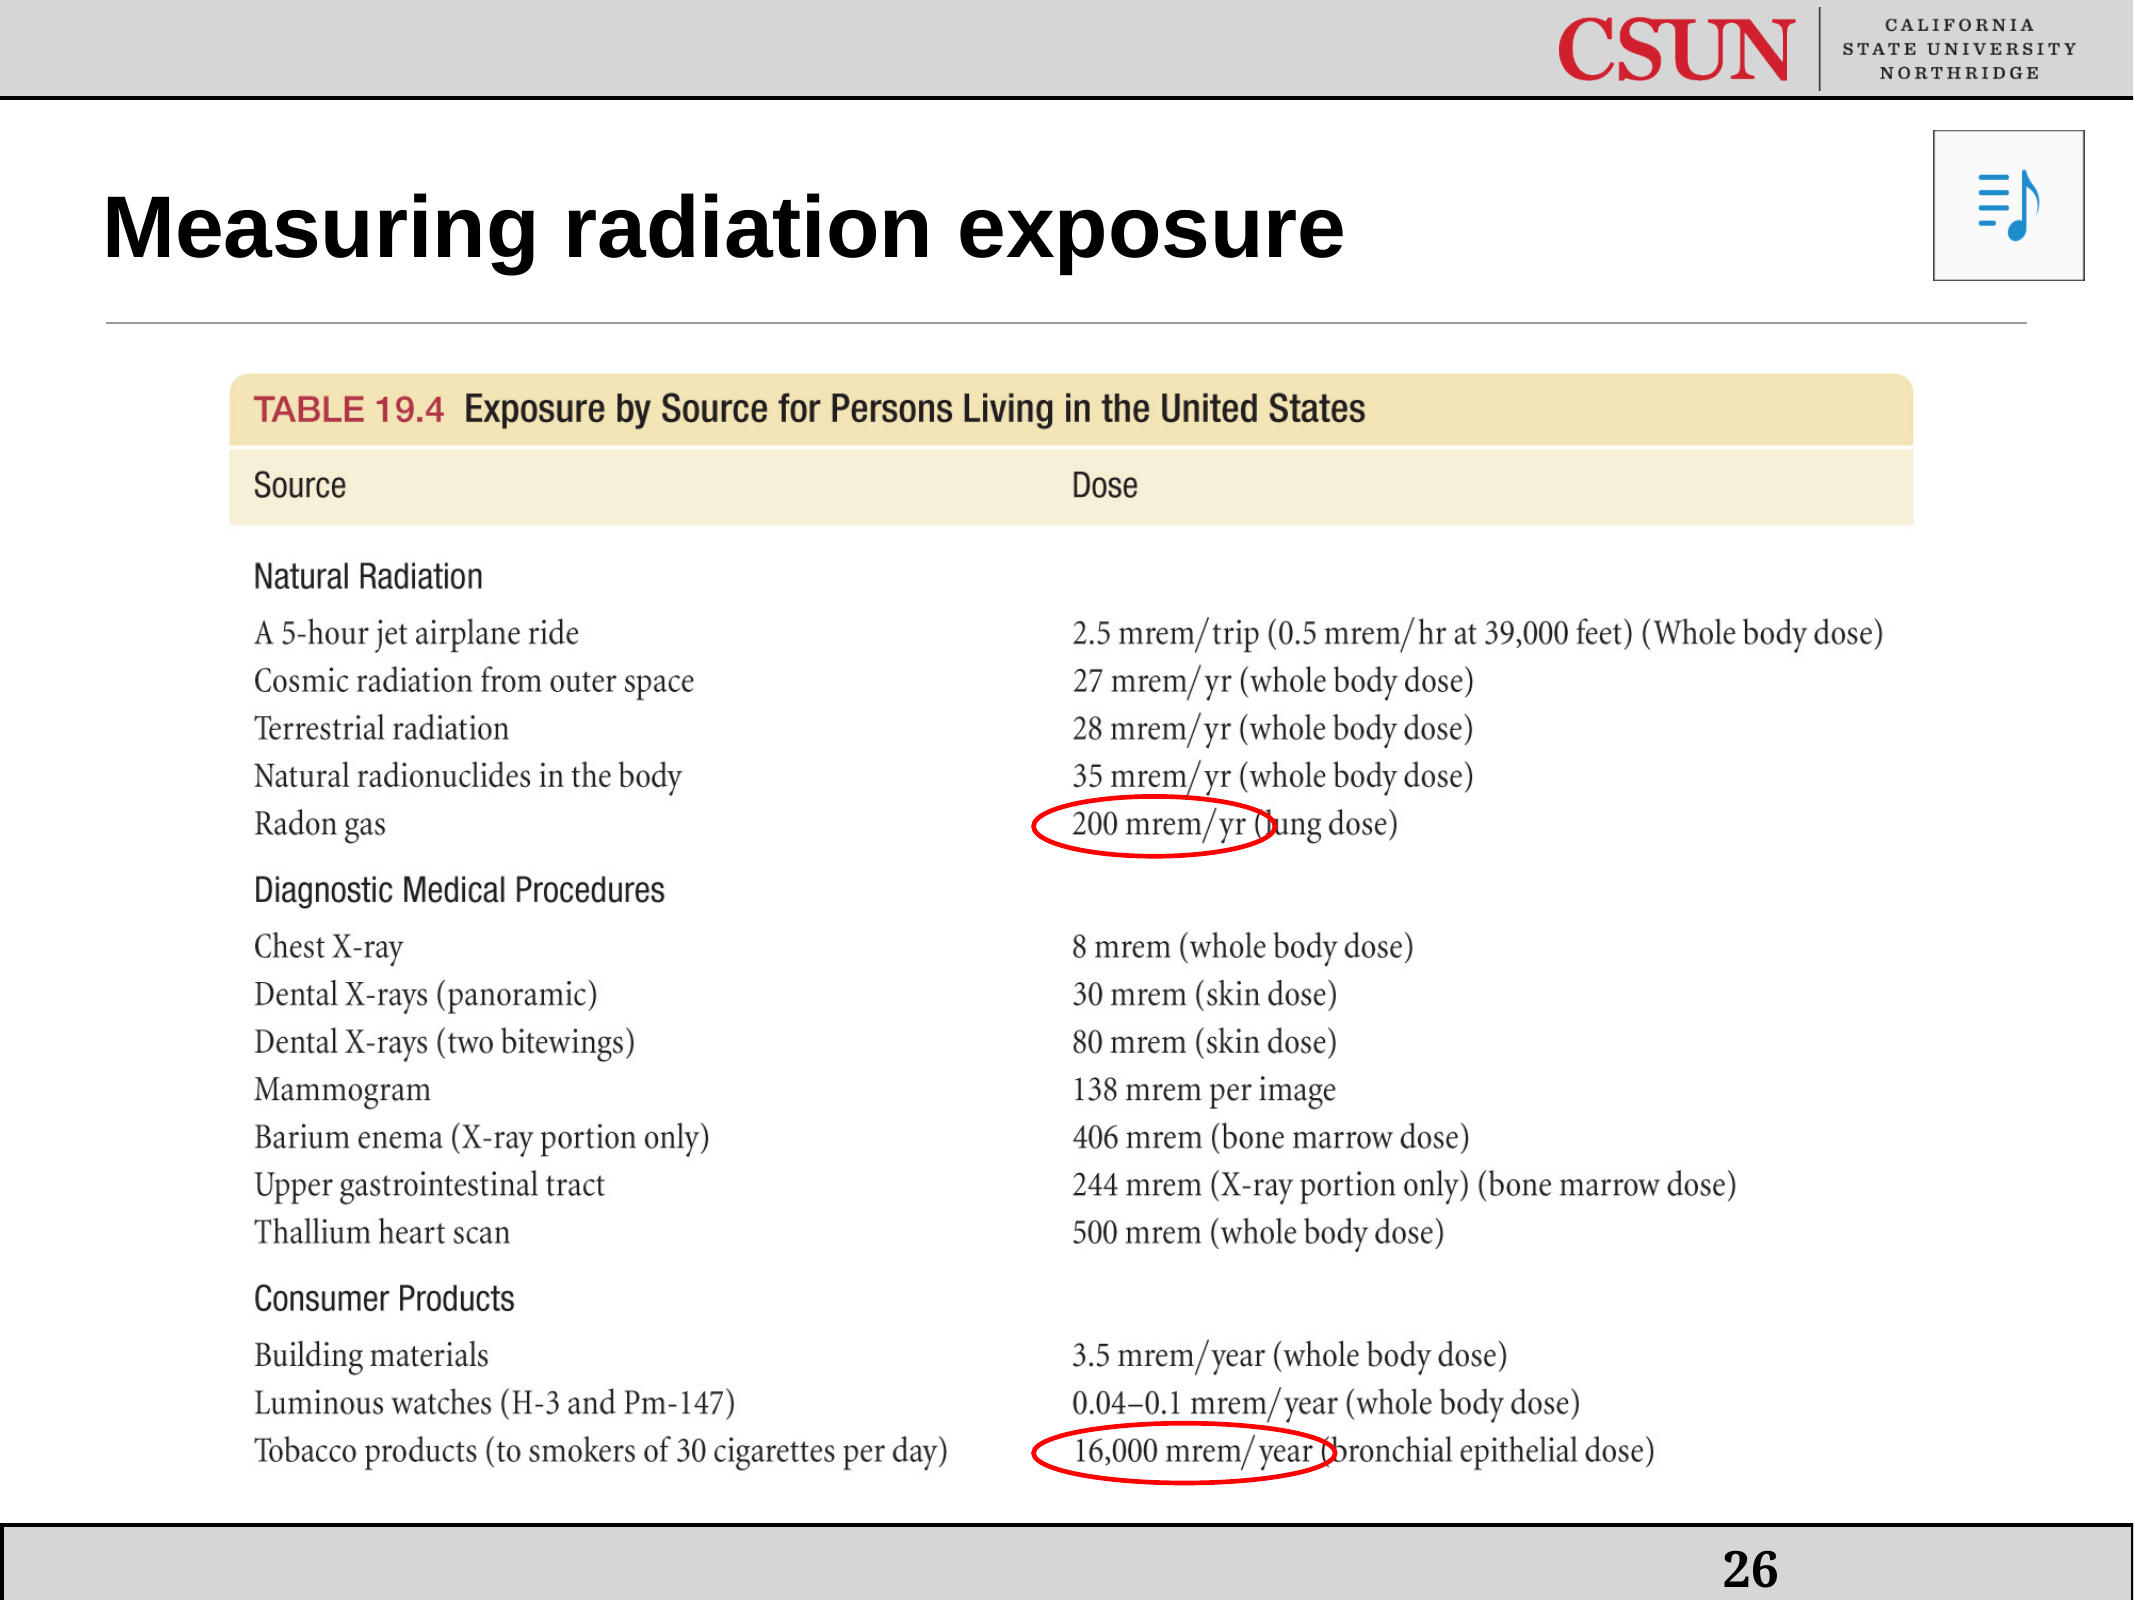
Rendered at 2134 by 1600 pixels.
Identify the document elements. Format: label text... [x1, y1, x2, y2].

picture [1559, 7, 2076, 91]
picture [219, 363, 1924, 1477]
picture [1037, 1426, 1332, 1477]
text_box [1932, 128, 2086, 282]
title Measuring radiation exposure [93, 104, 2040, 284]
